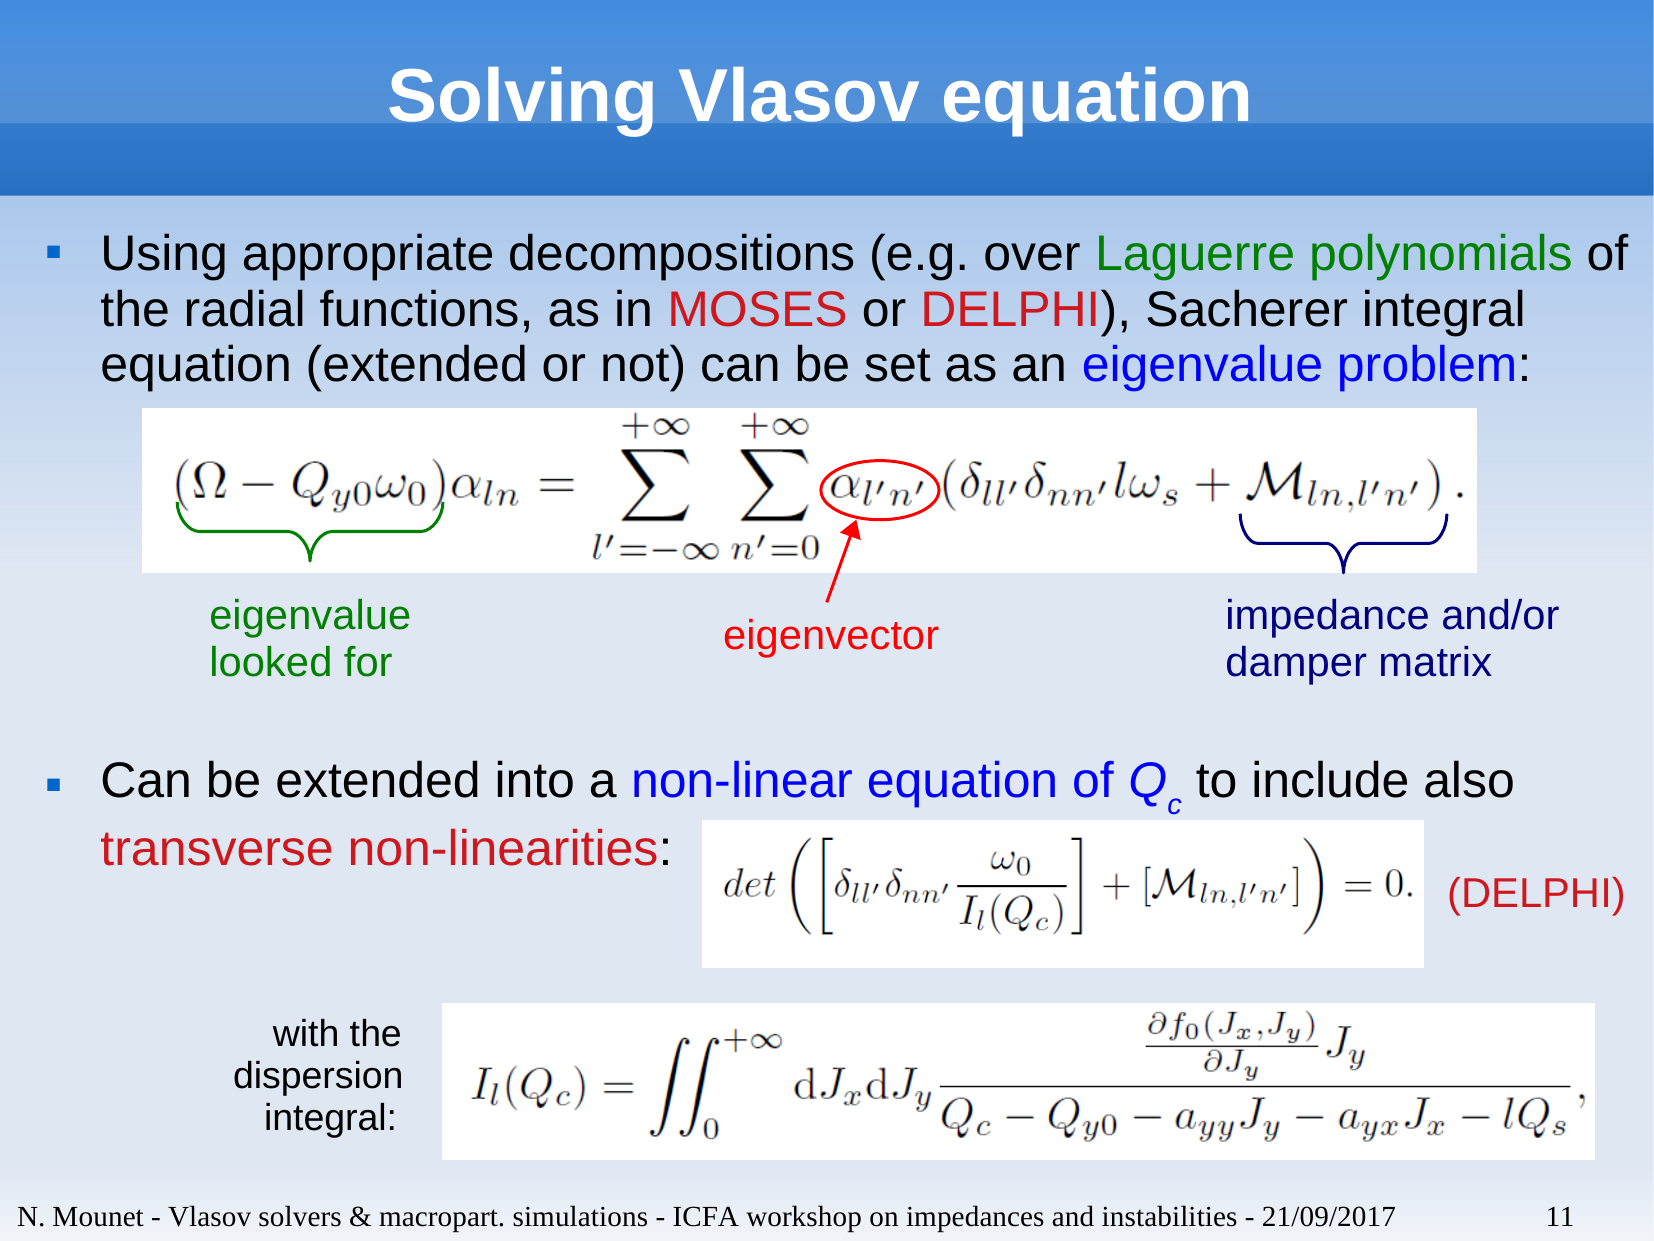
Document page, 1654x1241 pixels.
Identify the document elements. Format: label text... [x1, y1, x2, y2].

picture [0, 0, 1654, 1241]
text_box eigenvalue looked for [194, 584, 502, 693]
list Using appropriate decompositions (e.g. over Laguerre polynomials of the radial functions, as in MOSES or DELPHI), Sacherer integral equation (extended or not) can be set as an eigenvalue problem: Can be extended into a non-linear equation of Qc to include also transverse non-linearities: [29, 225, 1635, 1159]
title Solving Vlasov equation [76, 1, 1565, 189]
text_box with the dispersion integral: [212, 1004, 449, 1160]
text_box [820, 460, 940, 520]
text_box eigenvector [690, 604, 957, 666]
text_box impedance and/or damper matrix [1210, 584, 1565, 739]
text_box (DELPHI) [1417, 862, 1635, 924]
